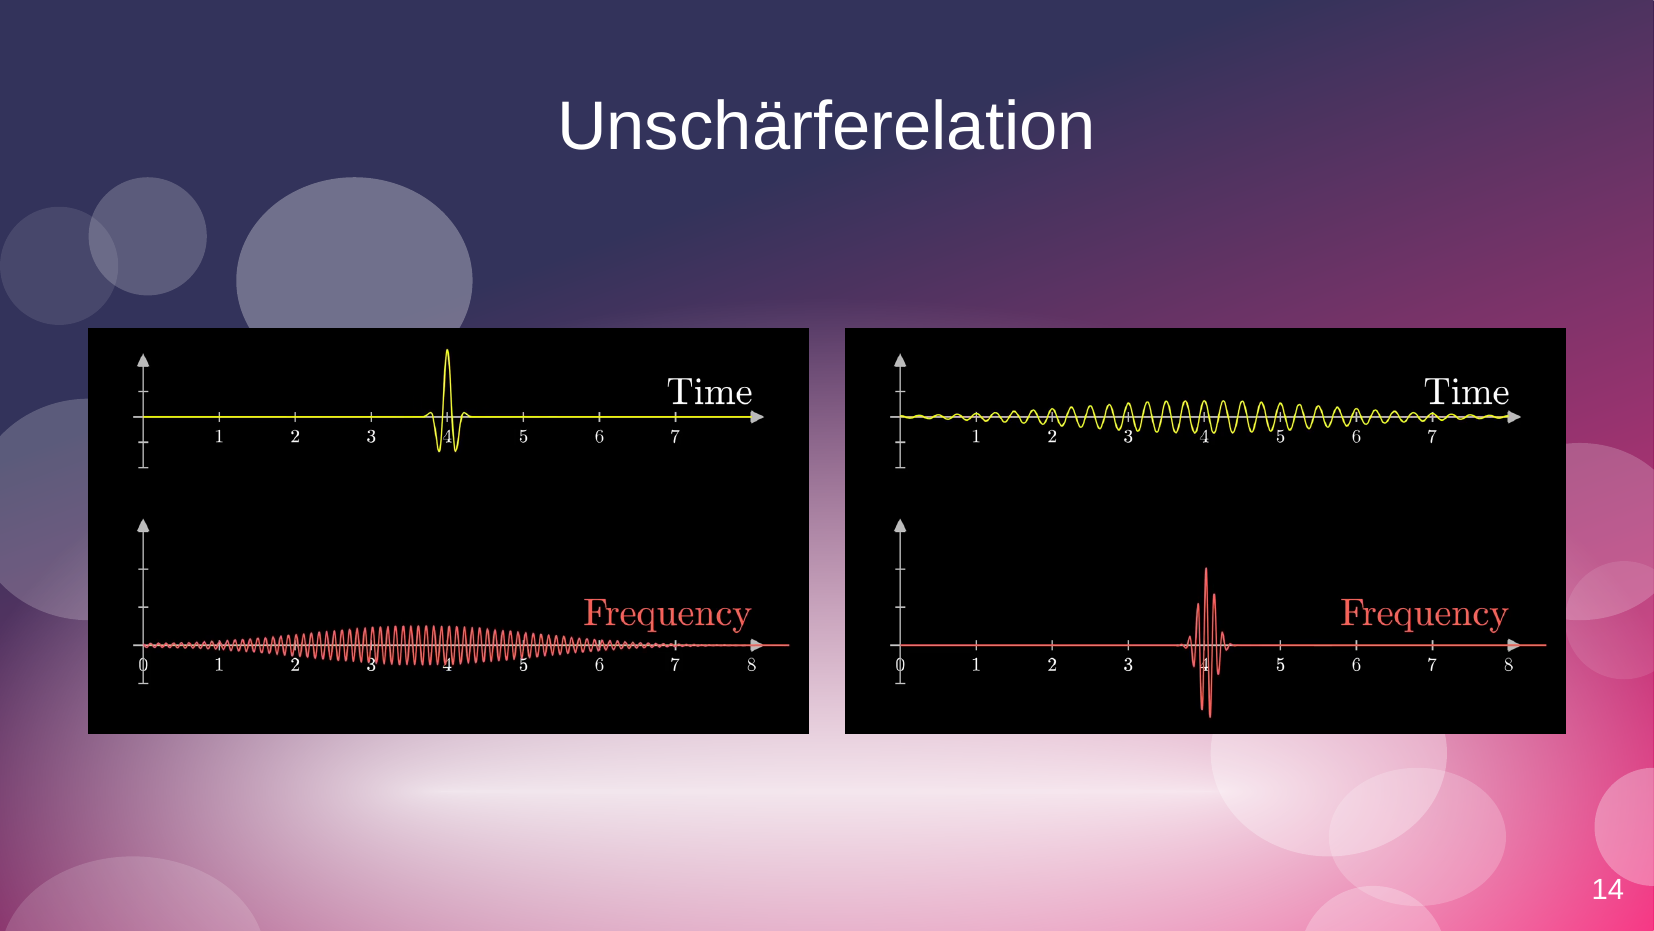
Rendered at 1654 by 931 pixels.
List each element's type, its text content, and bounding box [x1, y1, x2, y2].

picture [845, 328, 1566, 735]
picture [88, 328, 809, 735]
title Unschärferelation [88, 44, 1565, 207]
